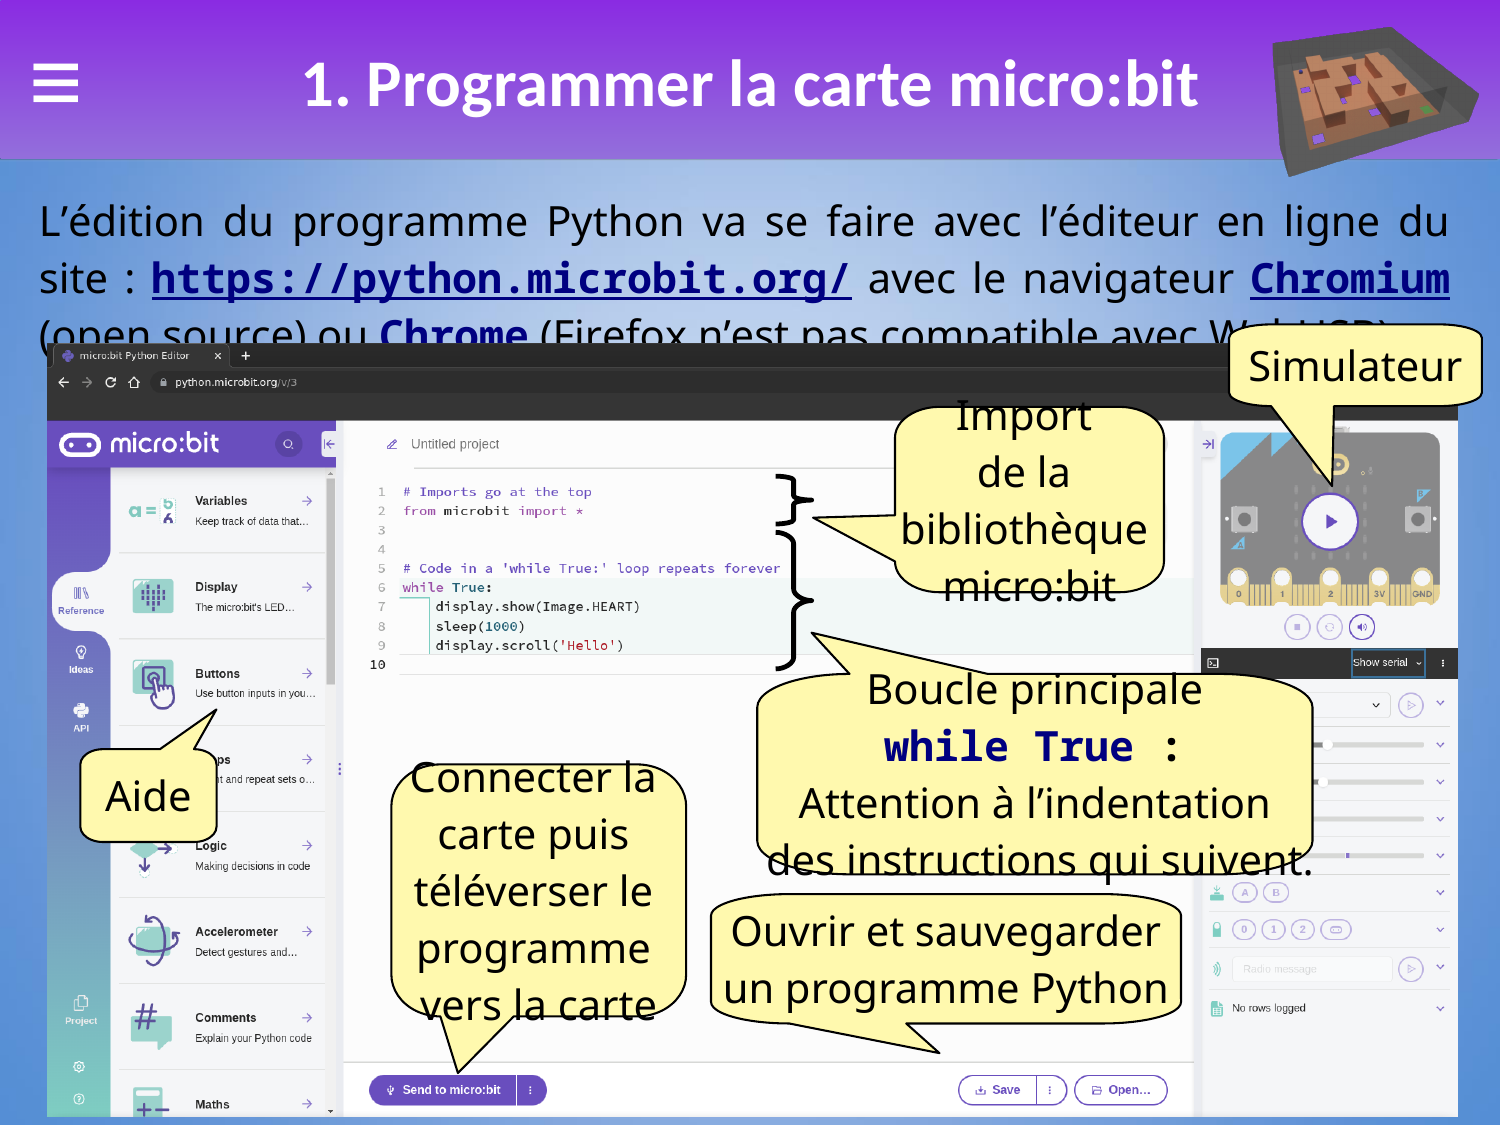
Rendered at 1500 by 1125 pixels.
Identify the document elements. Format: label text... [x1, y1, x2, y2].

text_box Simulateur [1228, 324, 1482, 487]
picture [0, 27, 1500, 1125]
text_box L’édition du programme Python va se faire avec l’éditeur en ligne du site : https://python.microbit.org/ avec le navigateur Chromium (open source) ou Chrome (Firefox n’est pas compatible avec WebUSB). [24, 184, 1466, 325]
text_box Boucle principale while True : Attention à l’indentation des instructions qui suivent. [757, 632, 1313, 875]
text_box Connecter la carte puis téléverser le programme vers la carte [391, 764, 687, 1074]
text_box Ouvrir et sauvegarder un programme Python [711, 894, 1182, 1054]
text_box Import de la bibliothèque micro:bit [813, 406, 1164, 593]
text_box ≡ [14, 23, 101, 141]
text_box Aide [80, 709, 217, 843]
text_box 1. Programmer la carte micro:bit [0, 0, 1500, 159]
